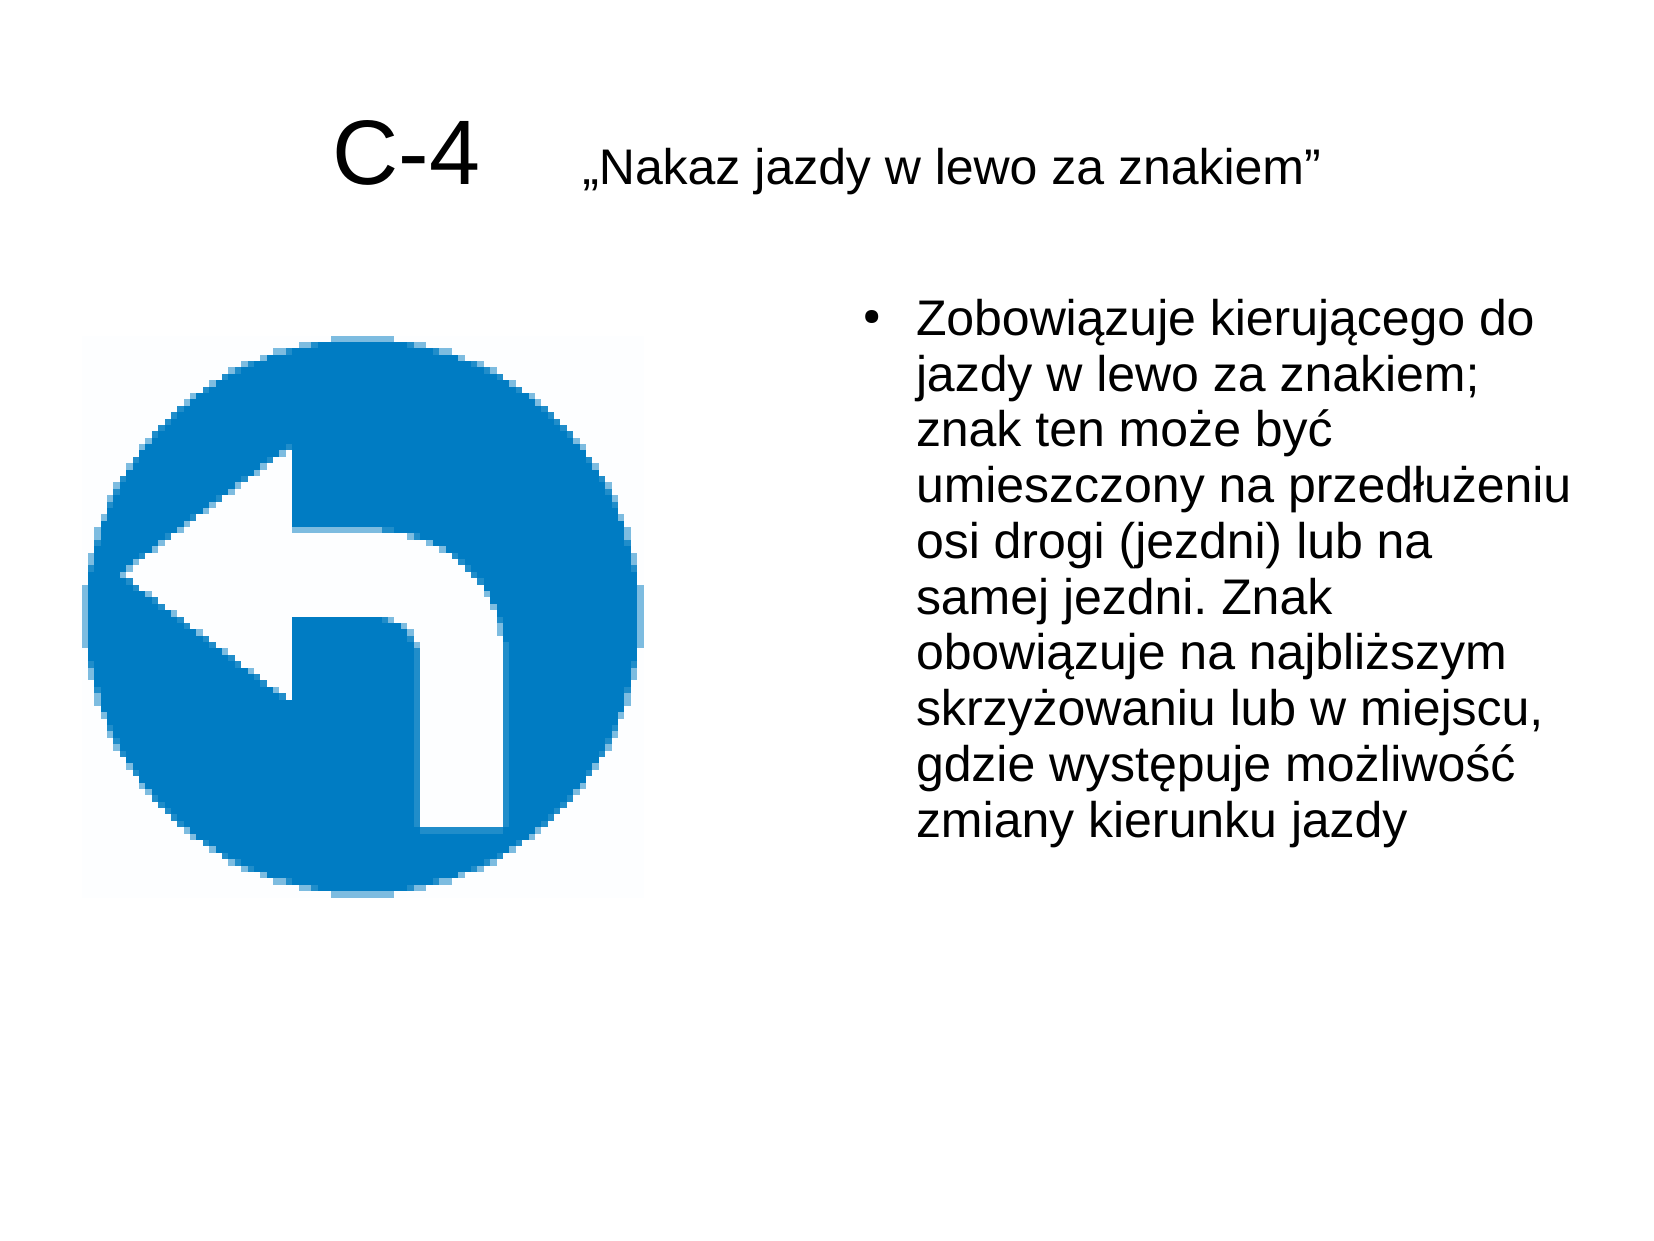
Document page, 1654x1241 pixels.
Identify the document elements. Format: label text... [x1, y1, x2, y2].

list Zobowiązuje kierującego do jazdy w lewo za znakiem; znak ten może być umieszczony na przedłużeniu osi drogi (jezdni) lub na samej jezdni. Znak obowiązuje na najbliższym skrzyżowaniu lub w miejscu, gdzie występuje możliwość zmiany kierunku jazdy [845, 290, 1572, 1094]
picture [82, 336, 644, 898]
title C-4 „Nakaz jazdy w lewo za znakiem” [82, 56, 1571, 250]
